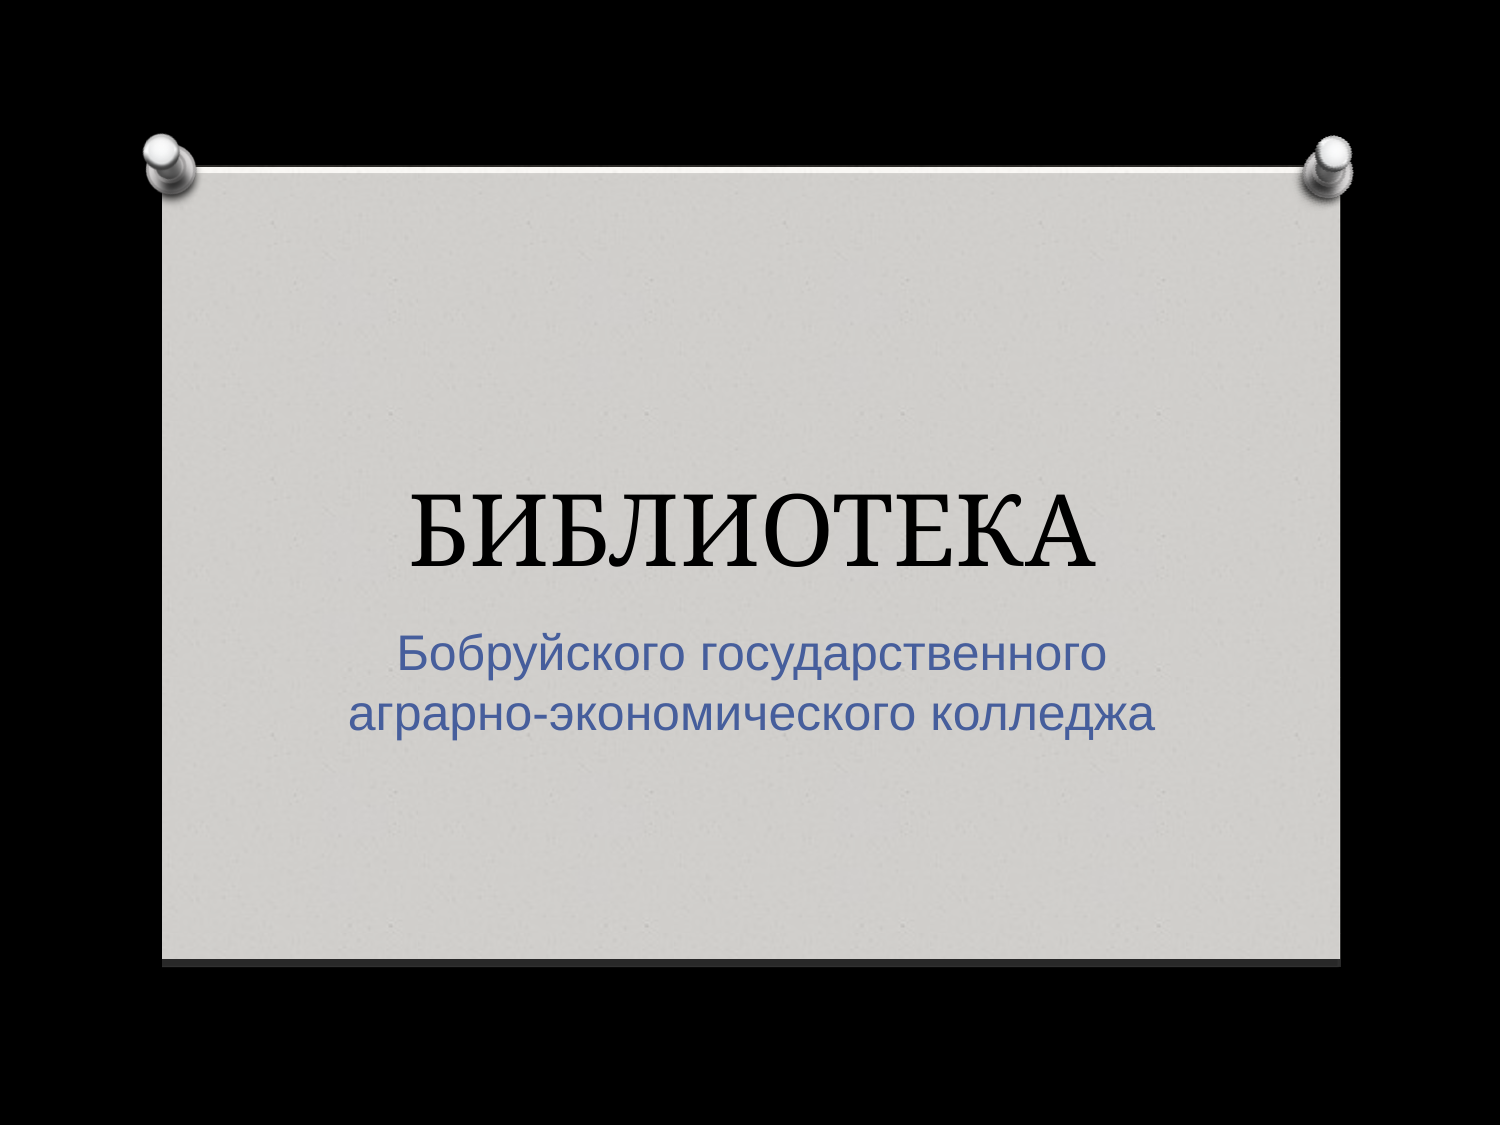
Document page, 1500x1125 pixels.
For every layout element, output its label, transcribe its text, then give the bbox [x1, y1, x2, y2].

subtitle Бобруйского государственного аграрно-экономического колледжа [283, 612, 1221, 863]
title БИБЛИОТЕКА [283, 294, 1223, 595]
